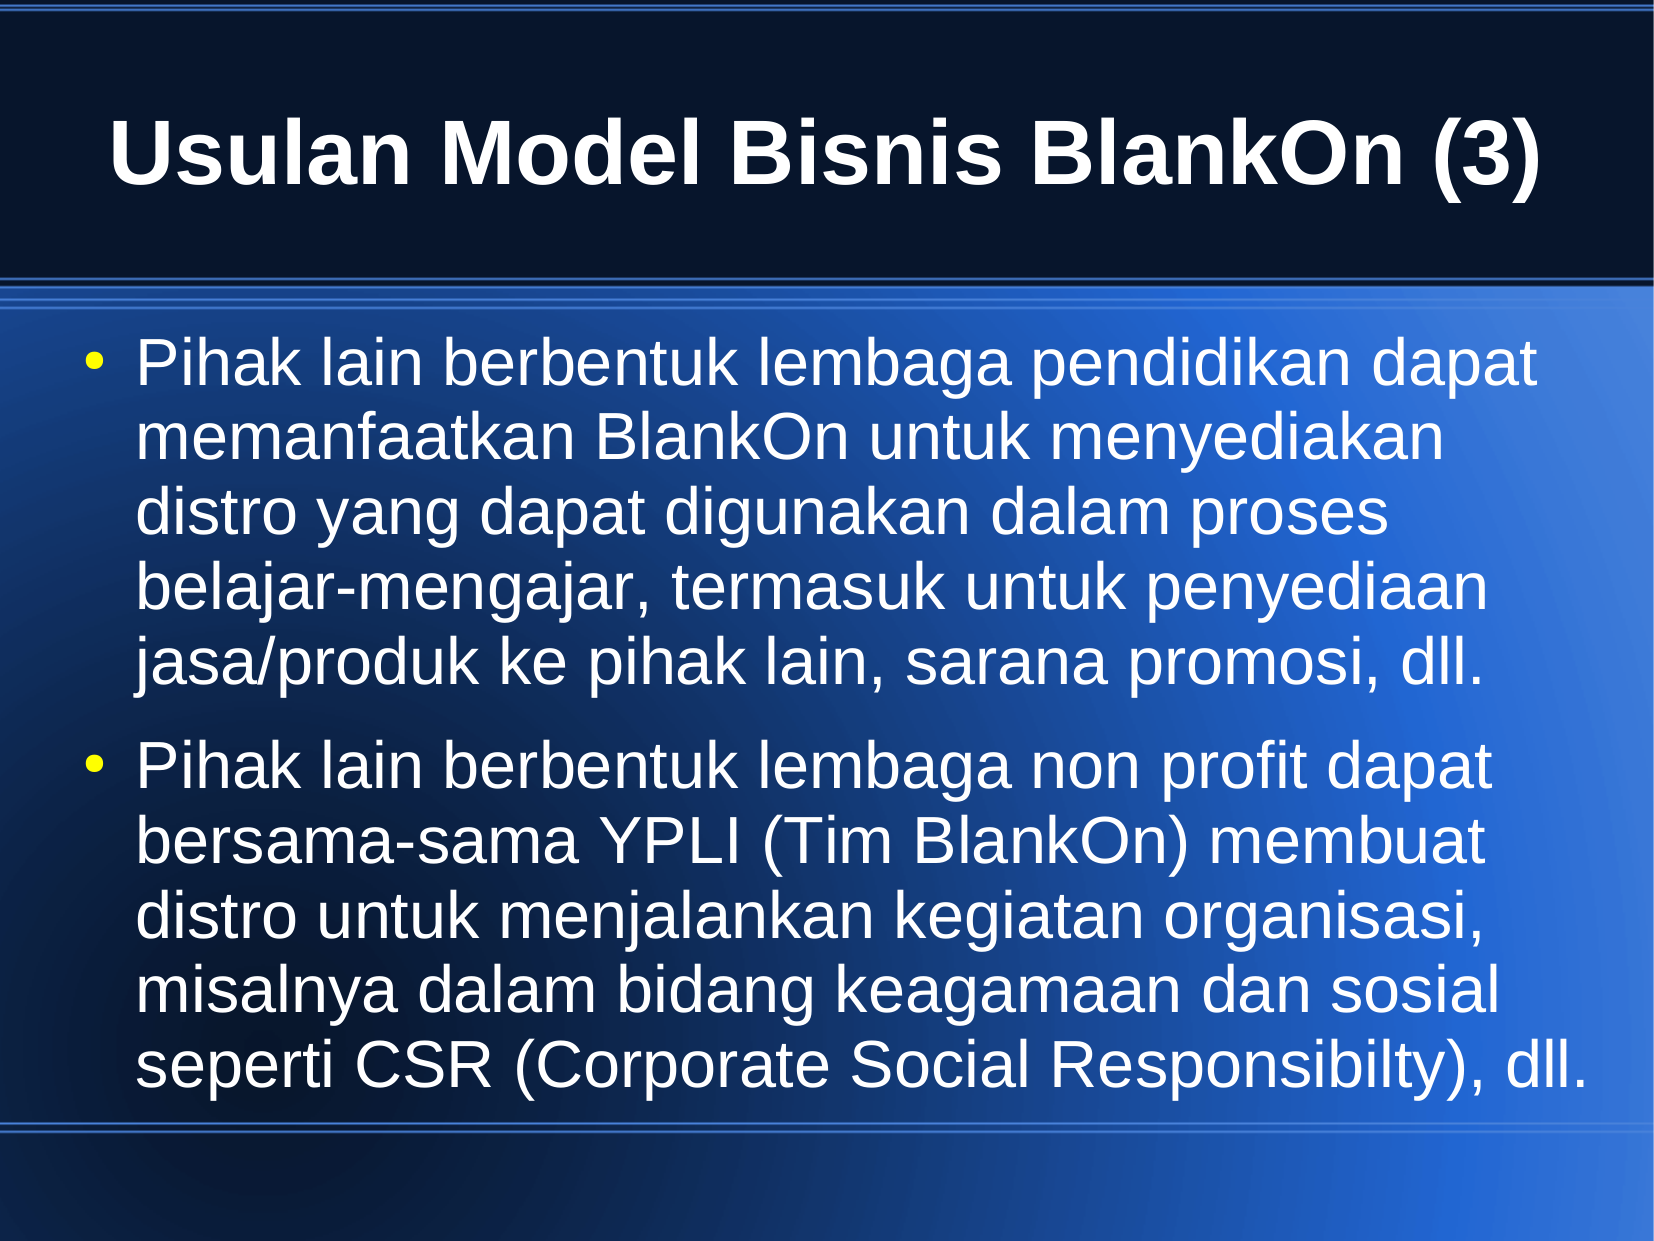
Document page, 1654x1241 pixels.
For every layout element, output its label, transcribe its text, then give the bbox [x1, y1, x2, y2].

title Usulan Model Bisnis BlankOn (3) [82, 49, 1571, 257]
picture [0, 0, 1654, 1241]
list Pihak lain berbentuk lembaga pendidikan dapat memanfaatkan BlankOn untuk menyediakan distro yang dapat digunakan dalam proses belajar-mengajar, termasuk untuk penyediaan jasa/produk ke pihak lain, sarana promosi, dll. Pihak lain berbentuk lembaga non profit dapat bersama-sama YPLI (Tim BlankOn) membuat distro untuk menjalankan kegiatan organisasi, misalnya dalam bidang keagamaan dan sosial seperti CSR (Corporate Social Responsibilty), dll. [64, 324, 1601, 1177]
